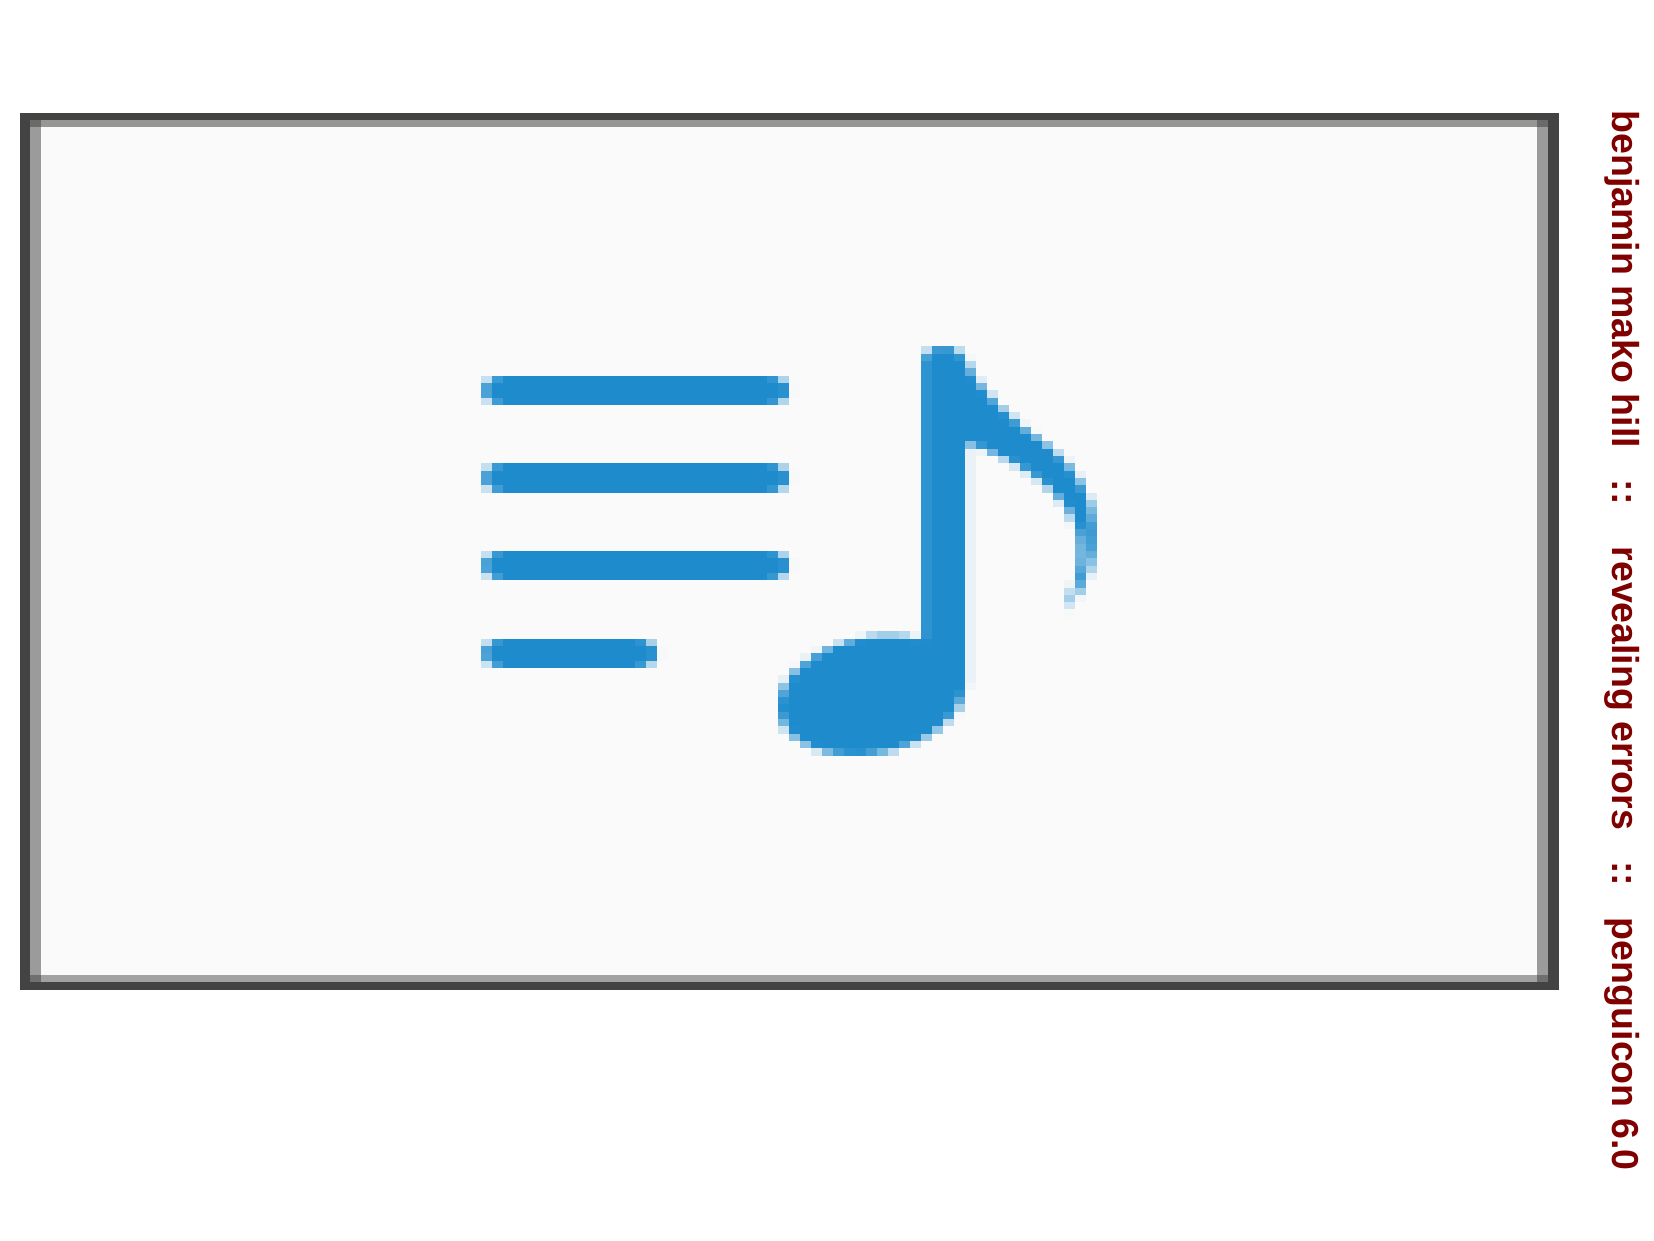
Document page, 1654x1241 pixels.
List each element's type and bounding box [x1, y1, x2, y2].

text_box [18, 112, 1560, 991]
